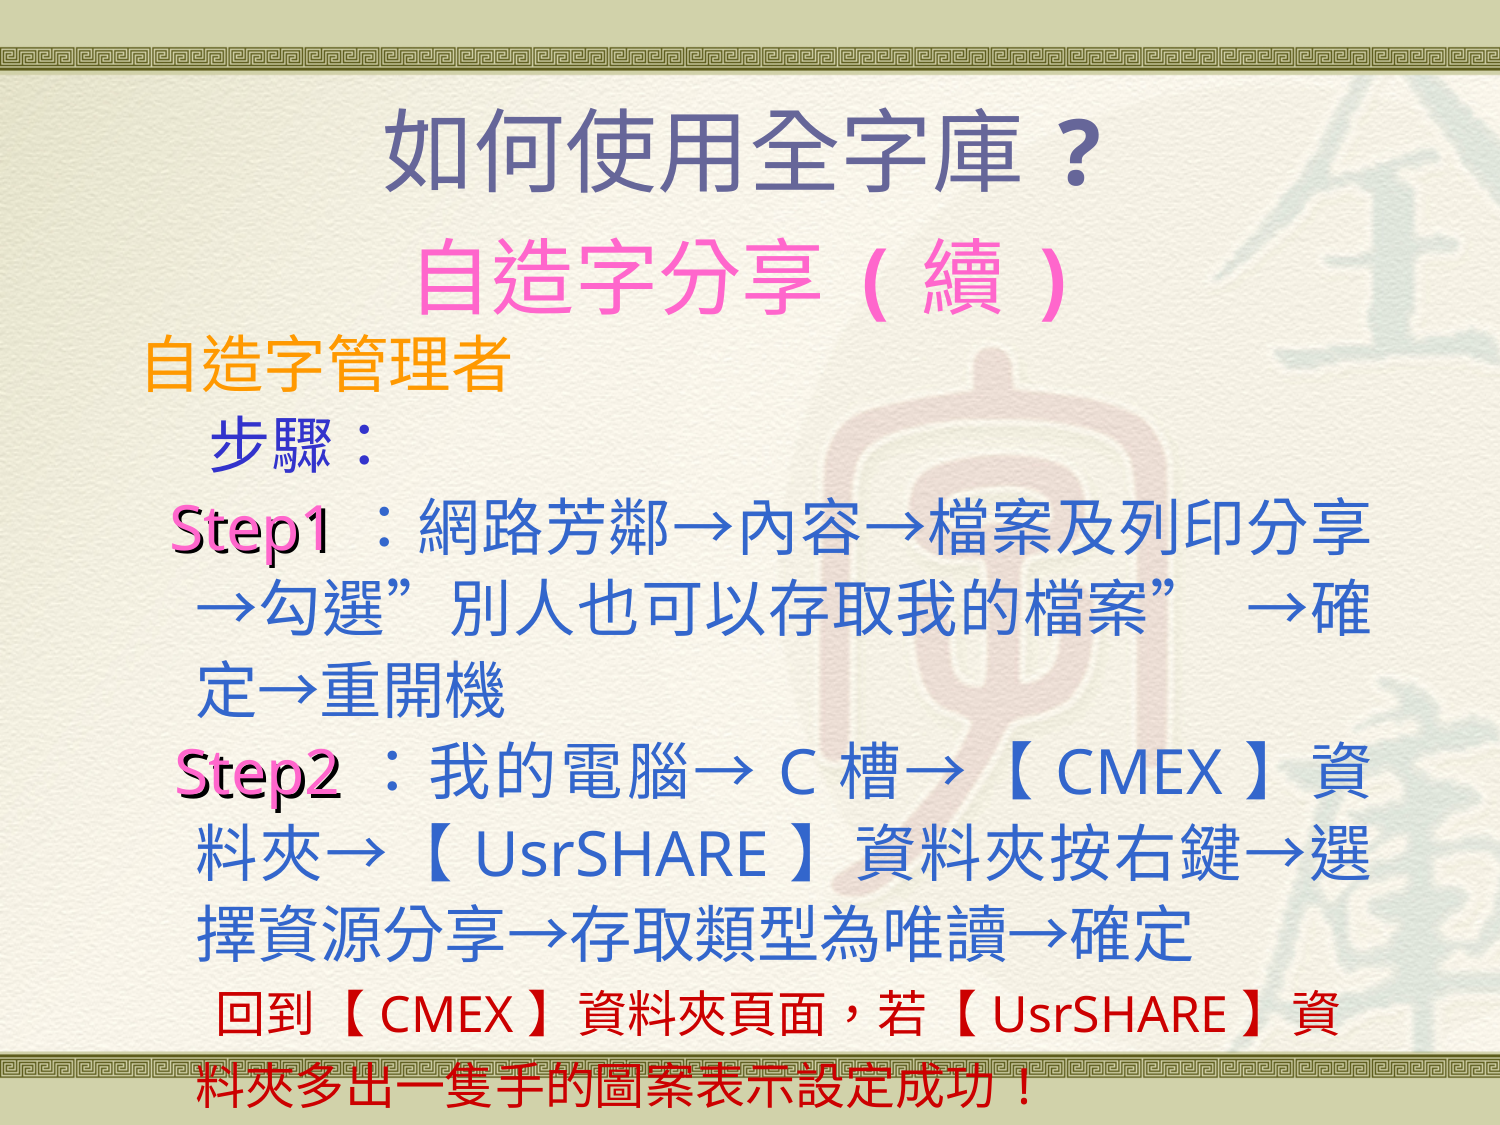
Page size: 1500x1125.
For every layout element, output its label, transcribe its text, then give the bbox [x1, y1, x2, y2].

title 如何使用全字庫? 自造字分享(續) [105, 93, 1383, 319]
picture [0, 0, 1500, 1125]
list 自造字管理者 步驟： Step1：網路芳鄰→內容→檔案及列印分享→勾選”別人也可以存取我的檔案” →確定→重開機 Step2：我的電腦→C槽→【CMEX】資料夾→【UsrSHARE】資料夾按右鍵→選擇資源分享→存取類型為唯讀→確定 回到【CMEX】資料夾頁面，若【UsrSHARE】資料夾多出一隻手的圖案表示設定成功! [123, 314, 1388, 1012]
